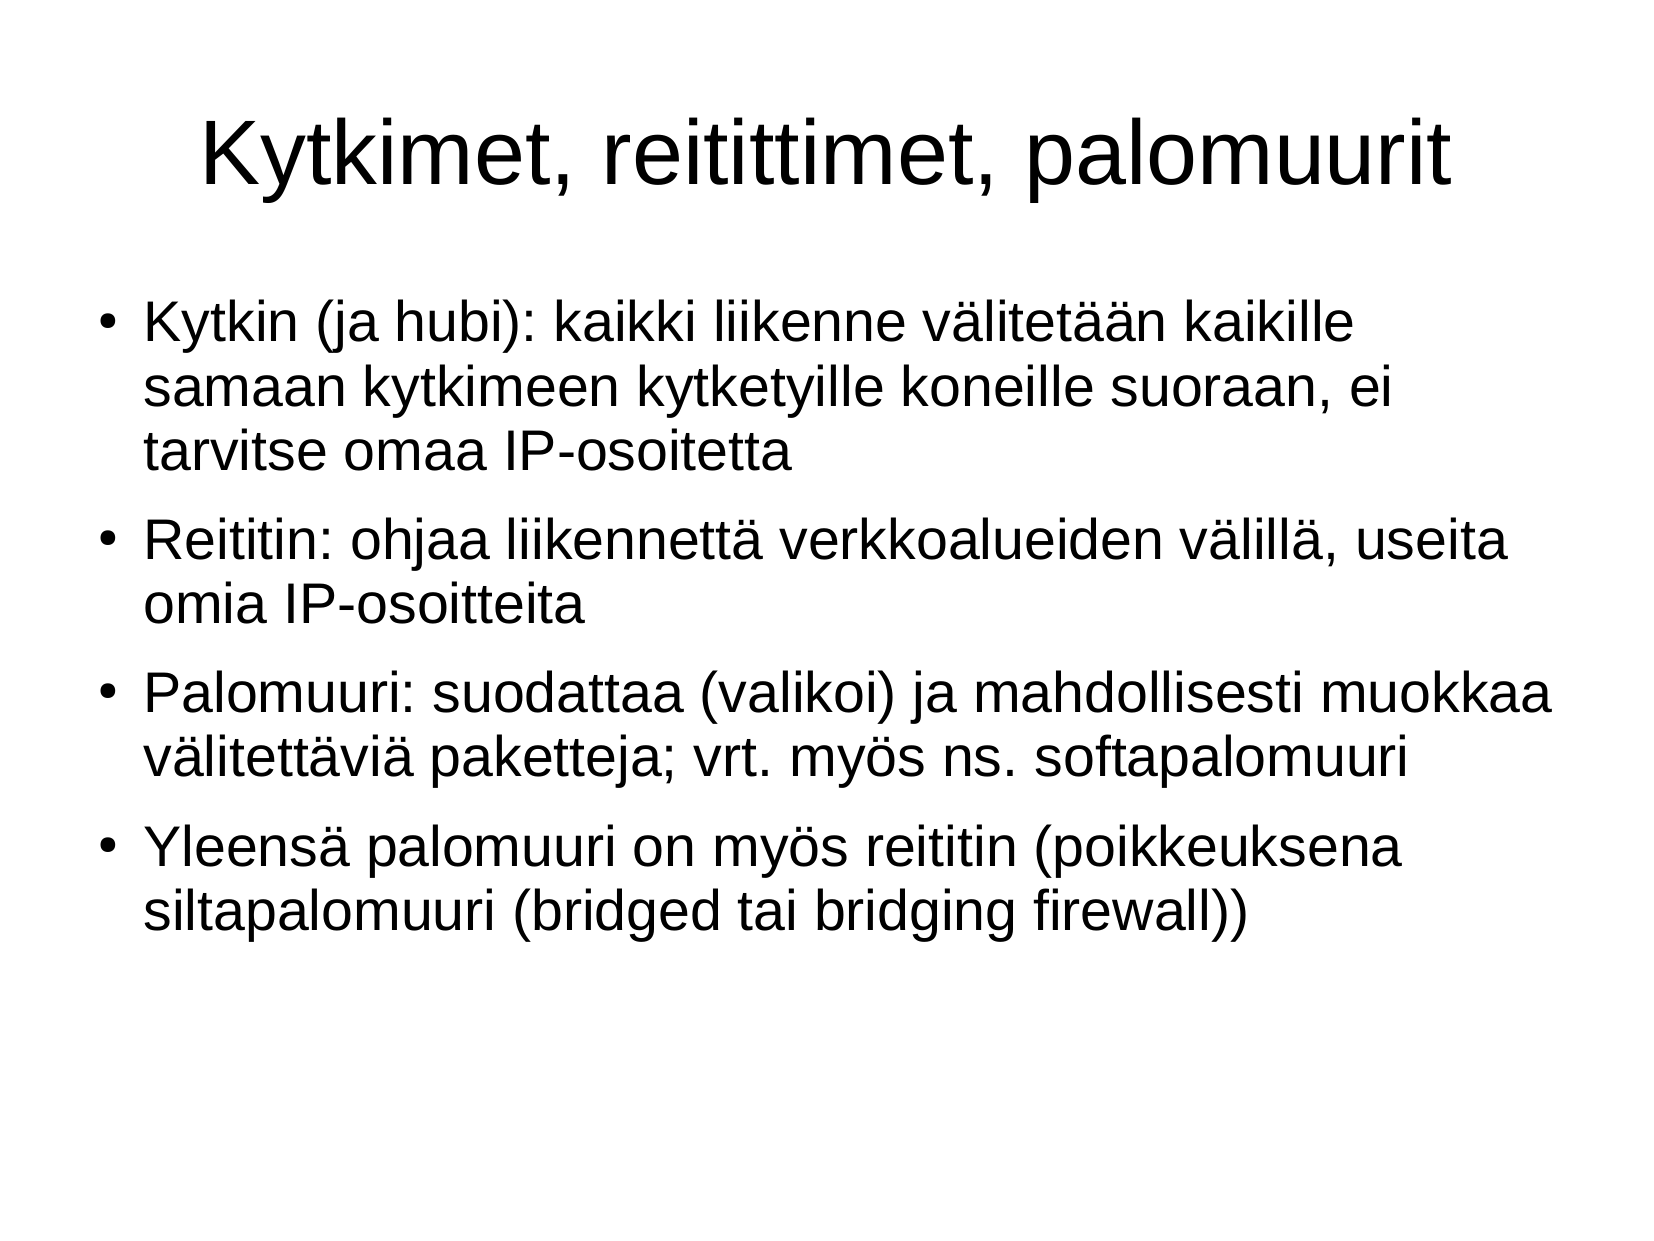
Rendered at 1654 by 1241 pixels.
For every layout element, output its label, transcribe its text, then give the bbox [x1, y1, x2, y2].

title Kytkimet, reitittimet, palomuurit [82, 49, 1571, 257]
list Kytkin (ja hubi): kaikki liikenne välitetään kaikille samaan kytkimeen kytketyille koneille suoraan, ei tarvitse omaa IP-osoitetta Reititin: ohjaa liikennettä verkkoalueiden välillä, useita omia IP-osoitteita Palomuuri: suodattaa (valikoi) ja mahdollisesti muokkaa välitettäviä paketteja; vrt. myös ns. softapalomuuri Yleensä palomuuri on myös reititin (poikkeuksena siltapalomuuri (bridged tai bridging firewall)) [82, 290, 1571, 1010]
